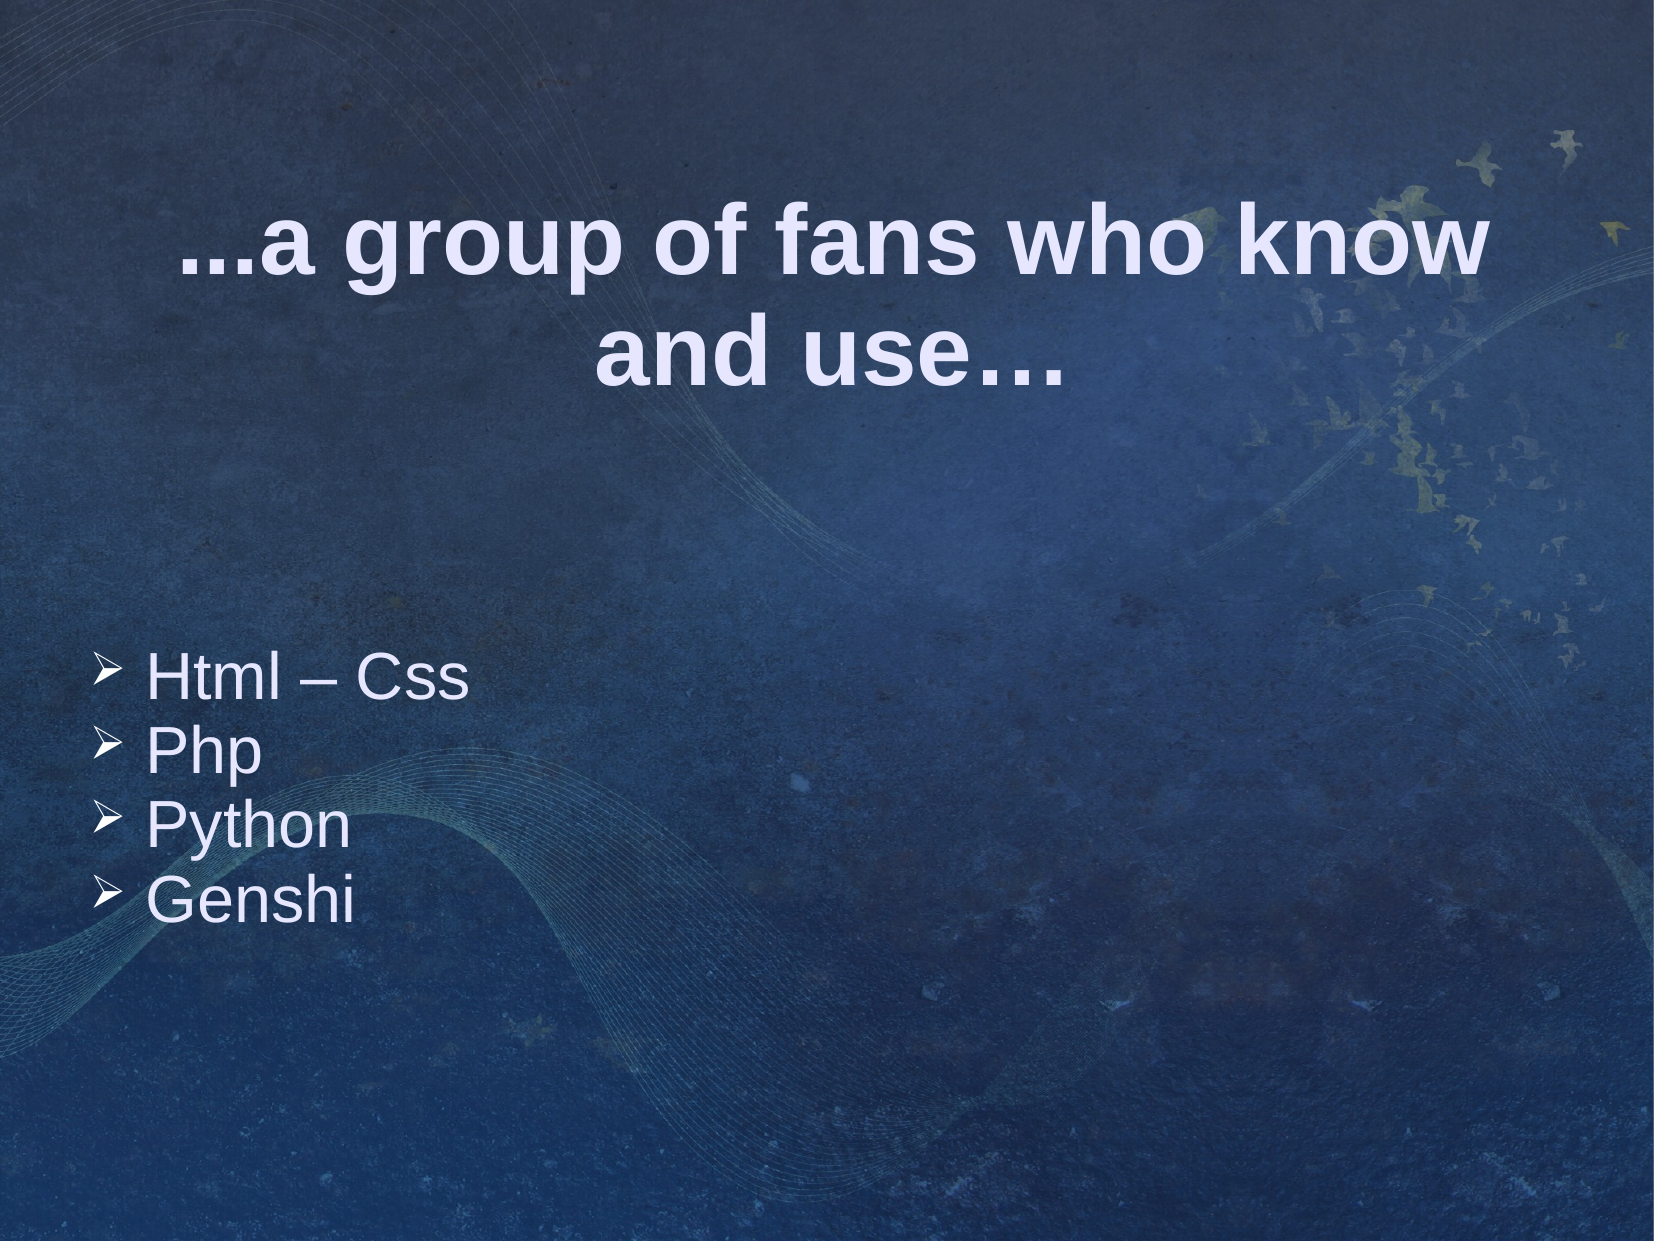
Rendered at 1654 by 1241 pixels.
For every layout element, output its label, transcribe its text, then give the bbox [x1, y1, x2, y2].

text_box ...a group of fans who know and use… Html – Css Php Python Genshi [89, 100, 1578, 1015]
picture [0, 0, 1654, 1241]
